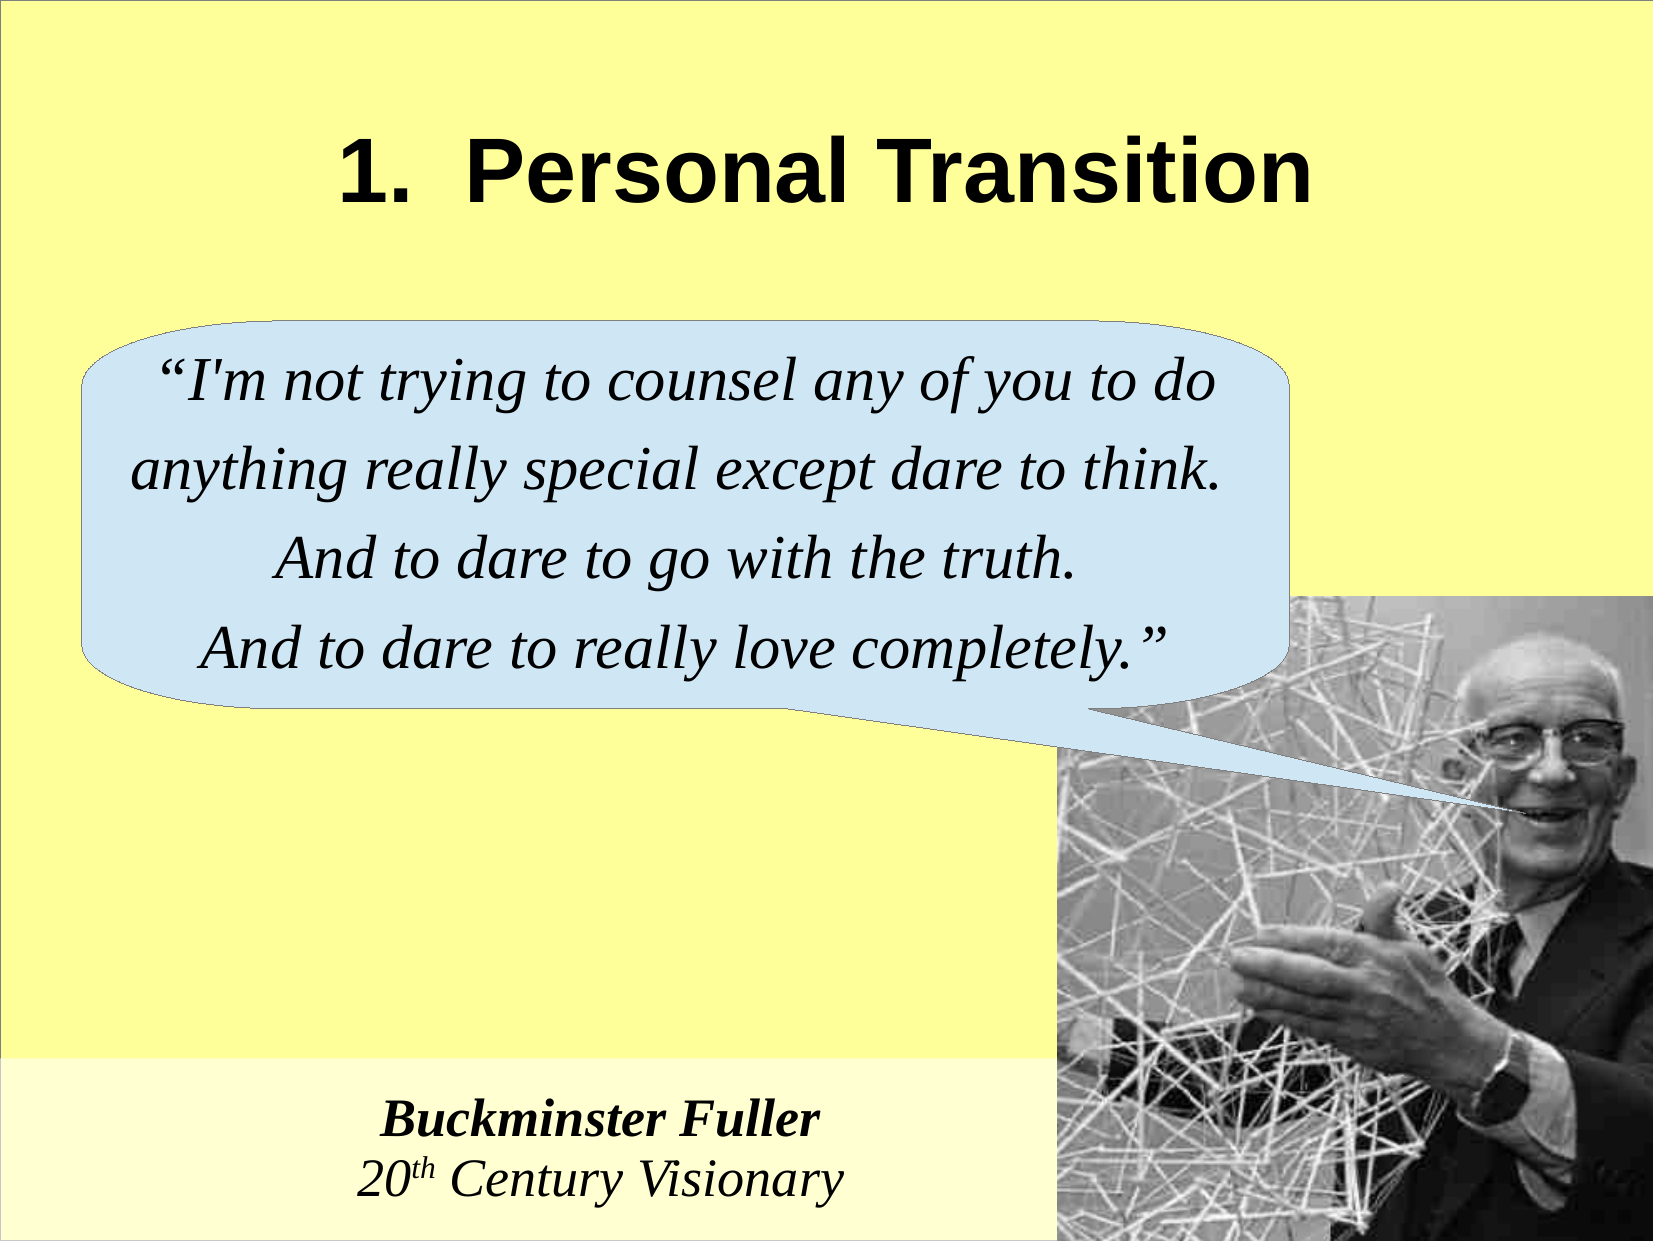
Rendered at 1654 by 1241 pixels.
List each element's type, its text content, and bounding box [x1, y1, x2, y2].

text_box “I'm not trying to counsel any of you to do anything really special except dare to think. And to dare to go with the truth. And to dare to really love completely.” [81, 320, 1526, 814]
picture [1057, 596, 1653, 1241]
text_box Buckminster Fuller 20th Century Visionary [245, 1080, 957, 1240]
text_box [0, 0, 1653, 1241]
text_box 1. Personal Transition [200, 129, 1453, 219]
